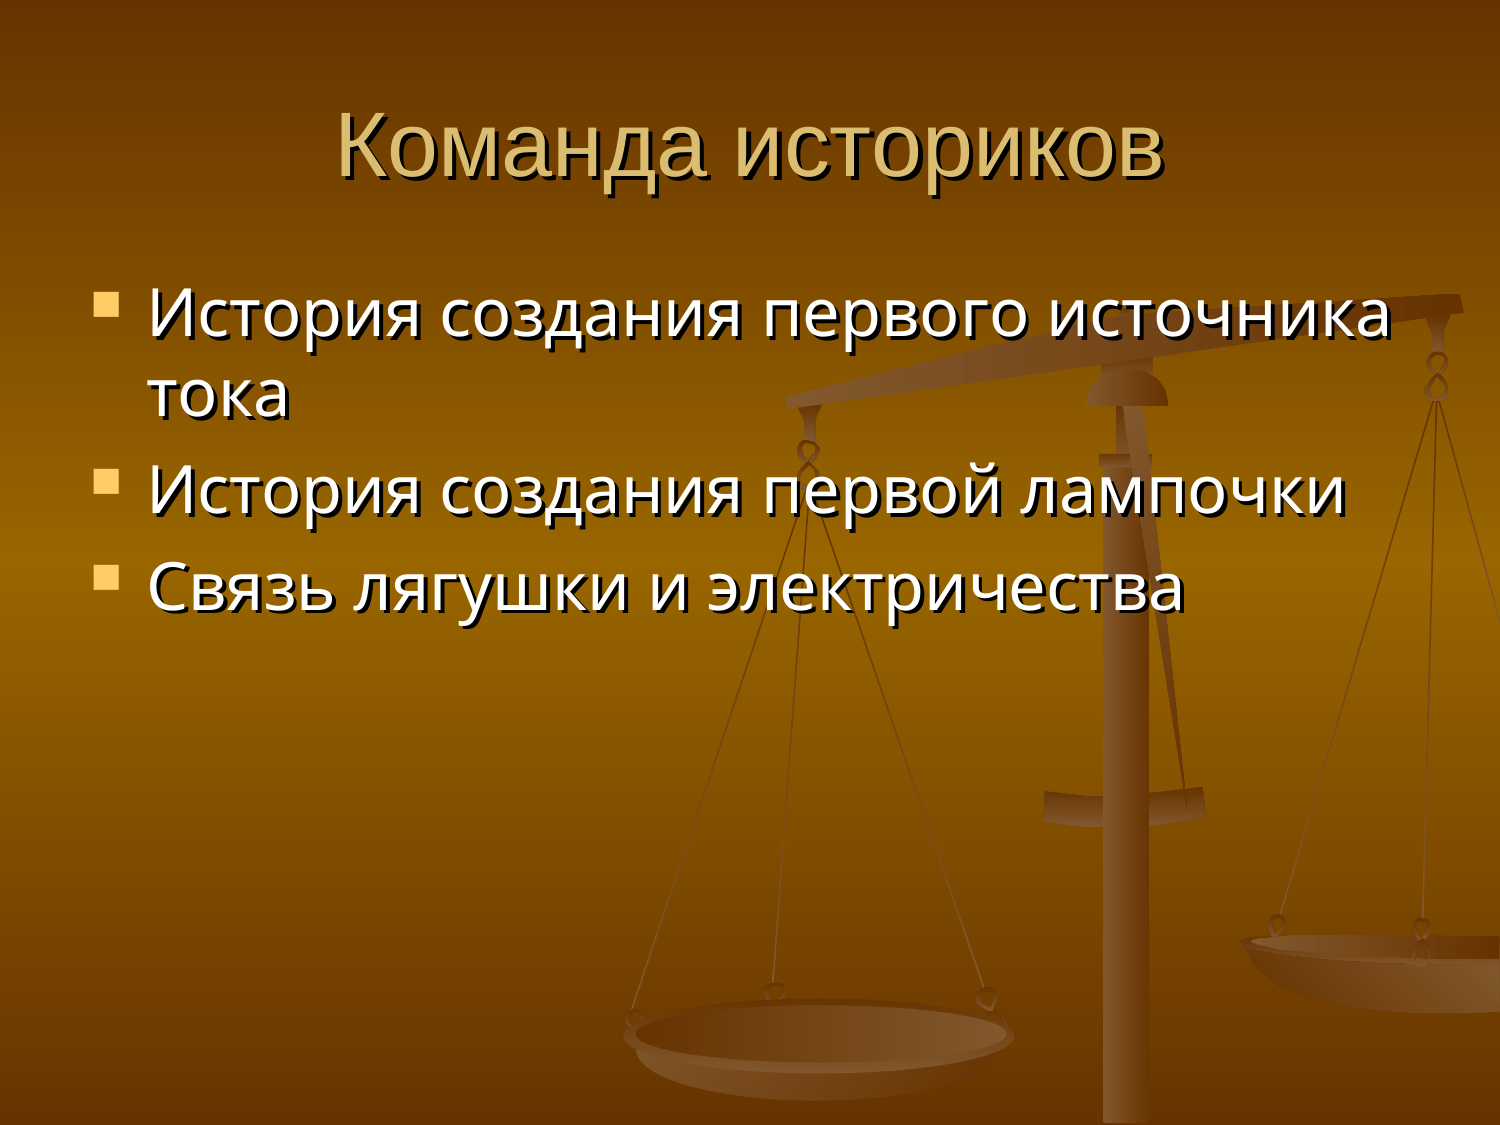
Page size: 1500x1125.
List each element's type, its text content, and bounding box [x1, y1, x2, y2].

title Команда историков [75, 45, 1426, 234]
list История создания первого источника тока История создания первой лампочки Связь лягушки и электричества [75, 262, 1426, 1006]
